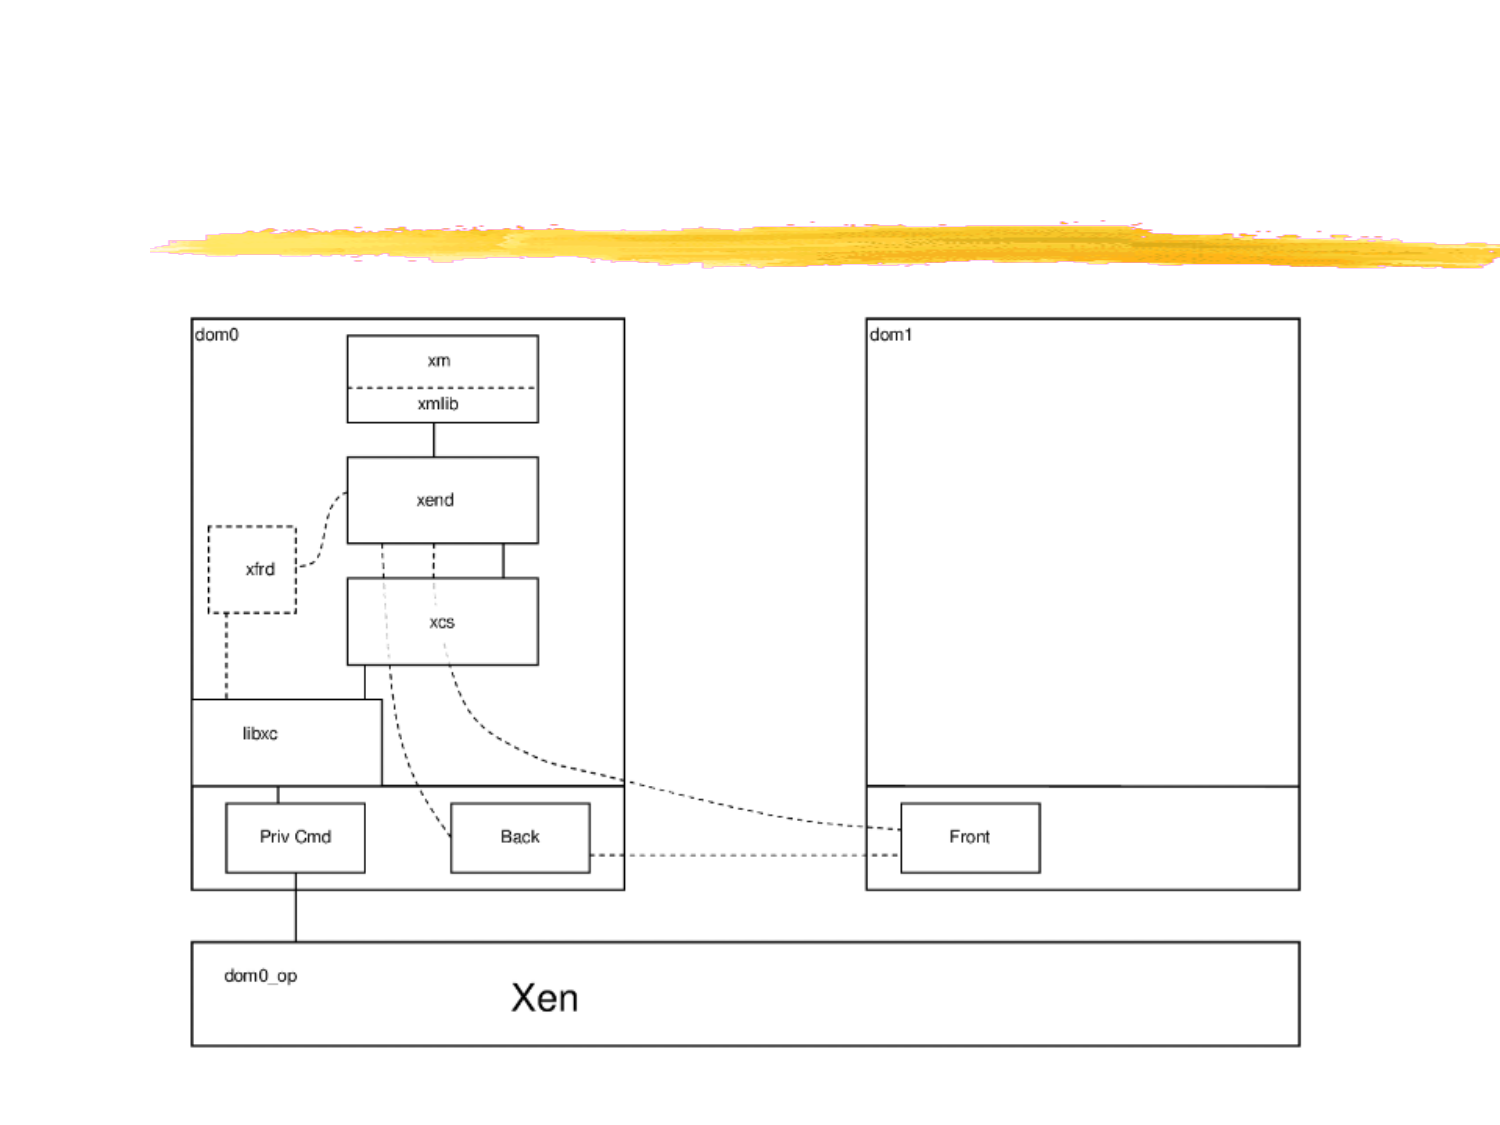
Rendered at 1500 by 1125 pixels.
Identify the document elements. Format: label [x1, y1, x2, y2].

chart [183, 308, 1309, 1054]
picture [150, 215, 1500, 279]
